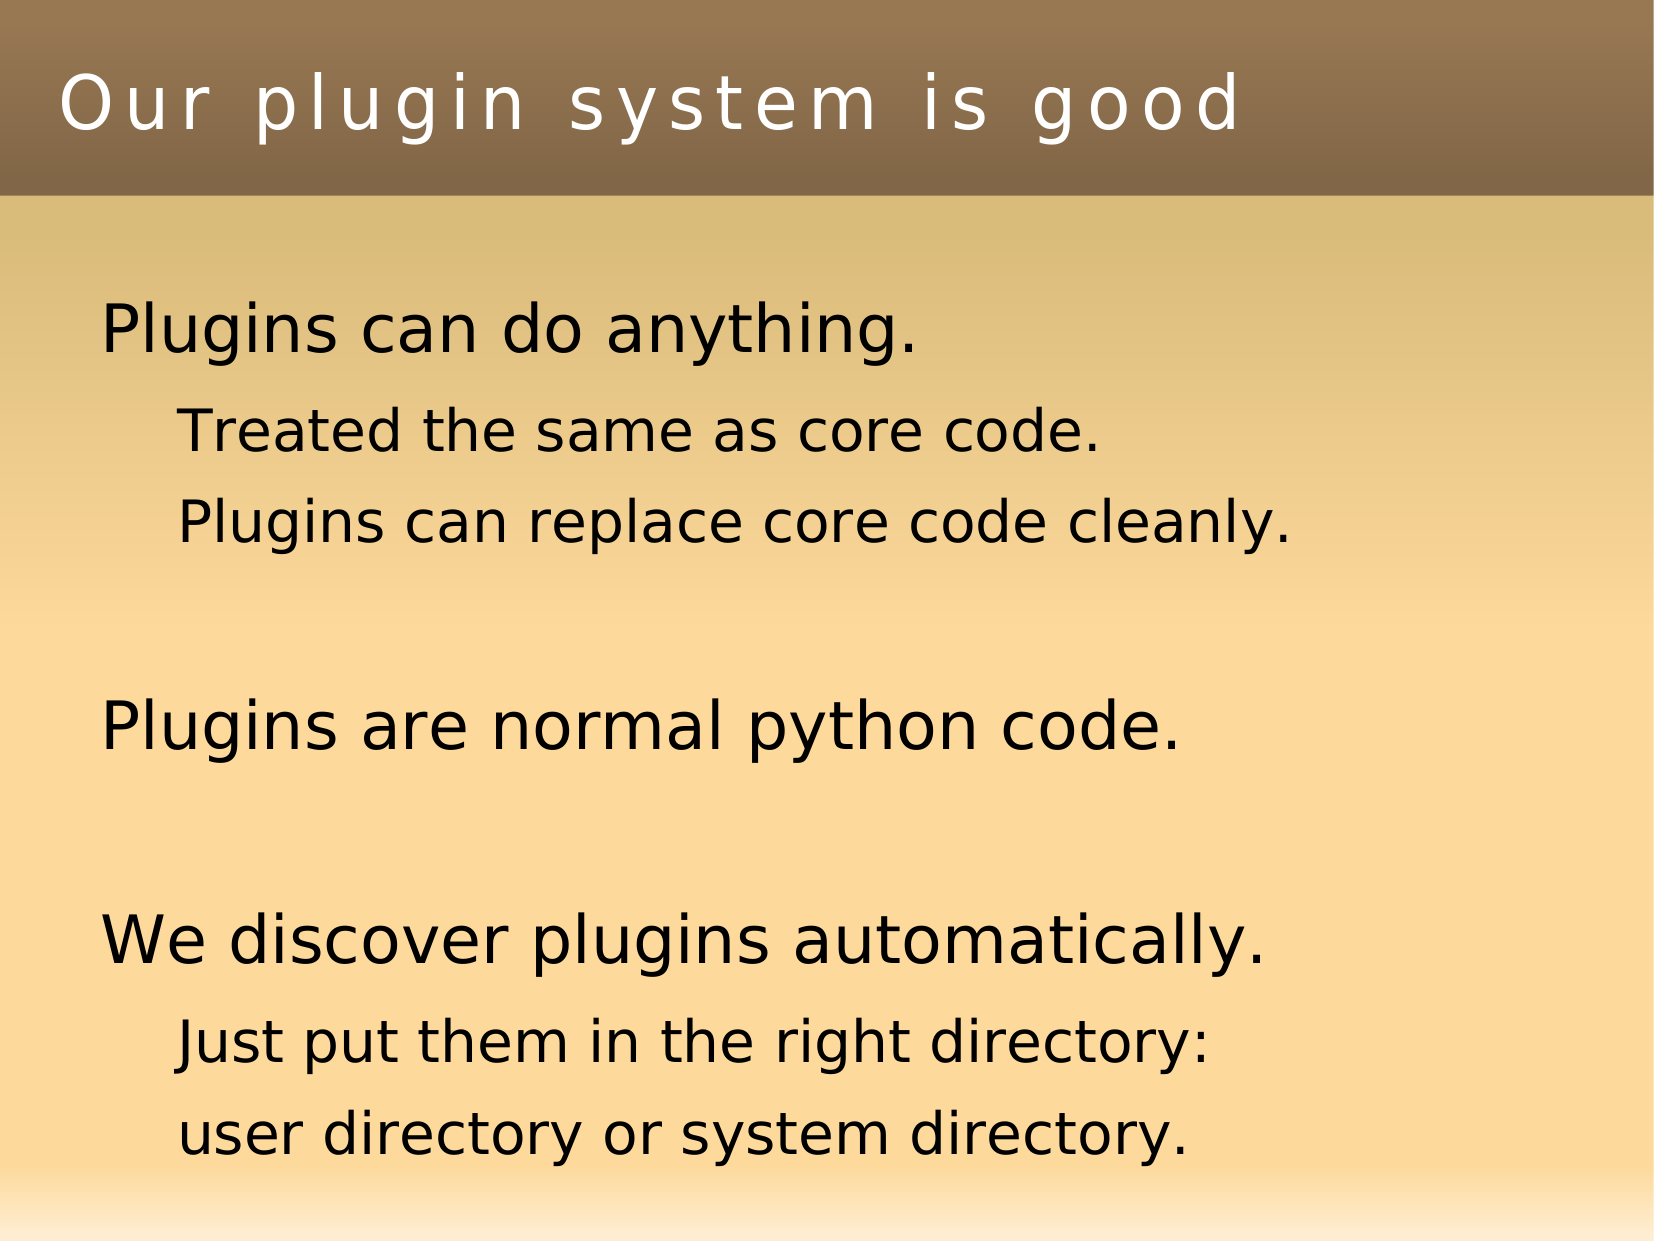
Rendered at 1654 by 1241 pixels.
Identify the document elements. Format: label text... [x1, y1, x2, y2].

list Plugins can do anything. Treated the same as core code. Plugins can replace core code cleanly. Plugins are normal python code. We discover plugins automatically. Just put them in the right directory: user directory or system directory. [82, 290, 1571, 1167]
title Our plugin system is good [59, 29, 1595, 178]
picture [0, 0, 1654, 1241]
